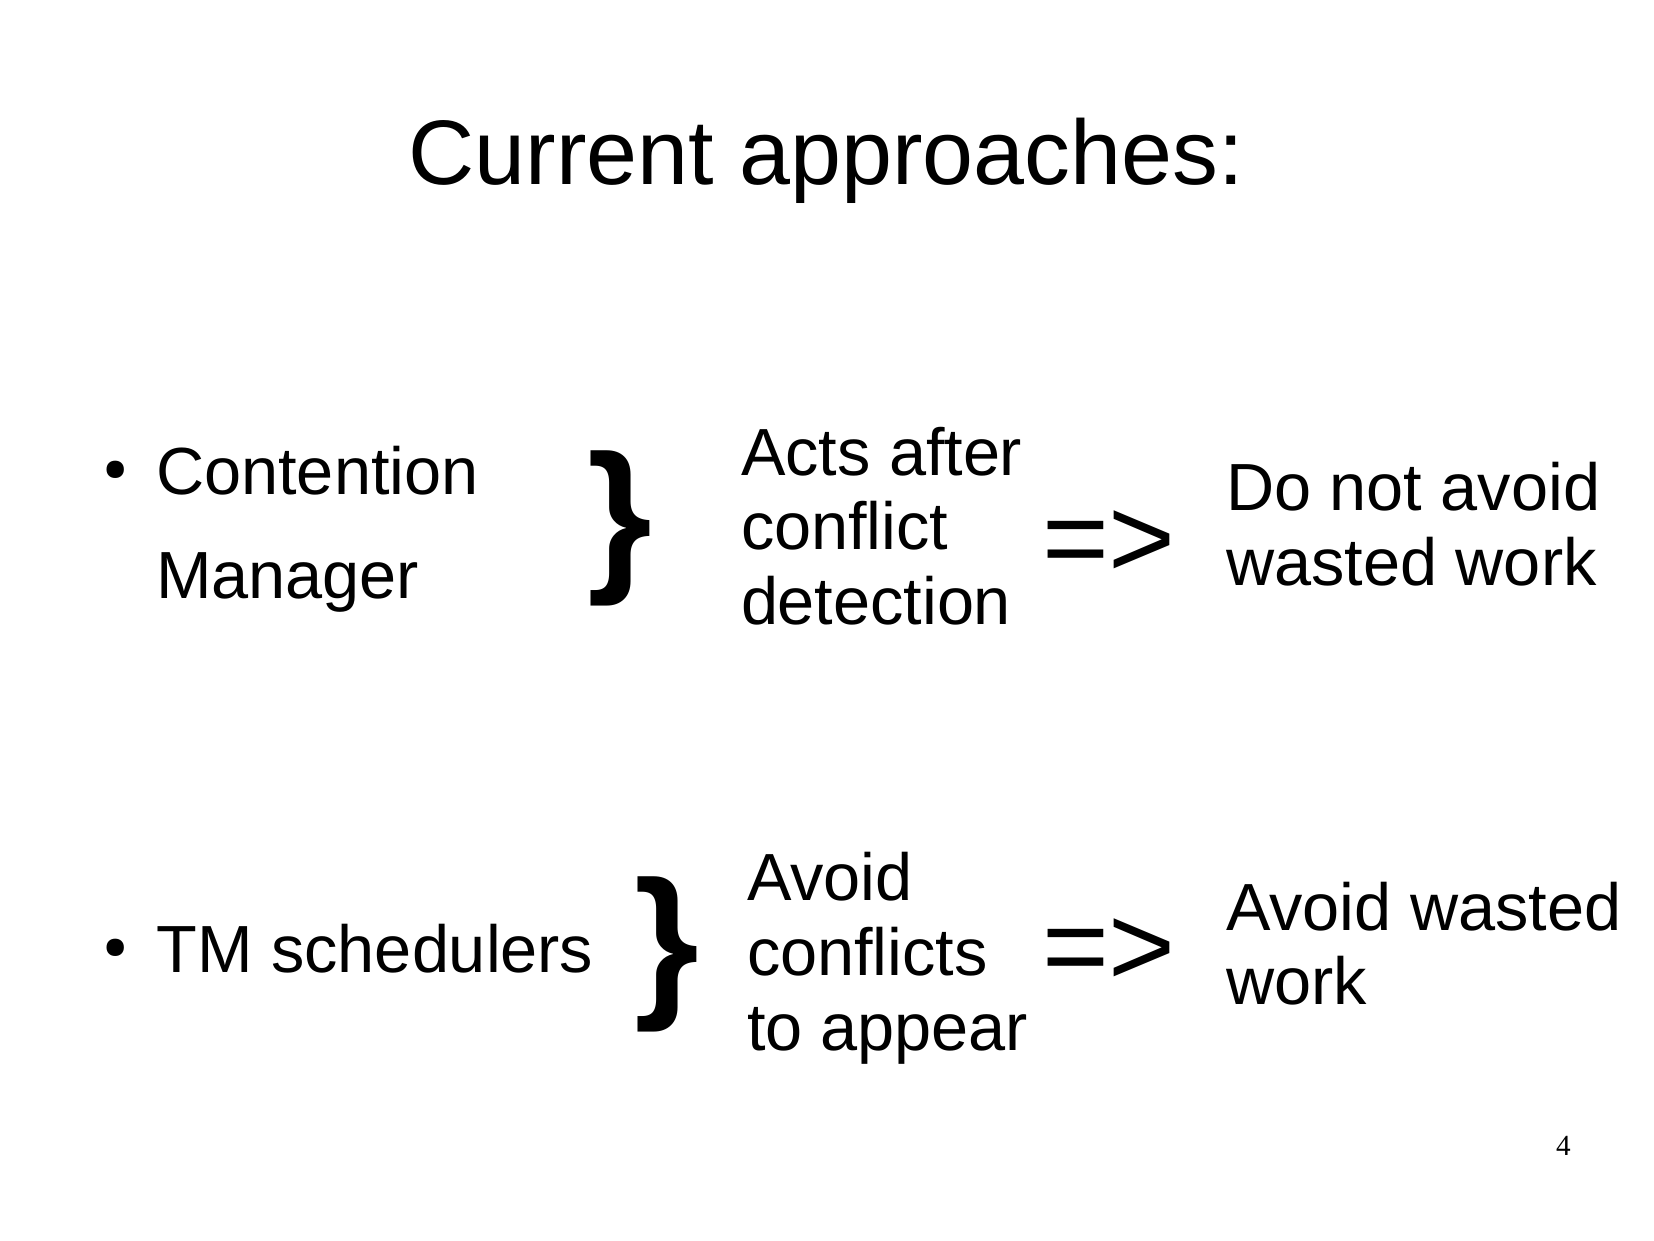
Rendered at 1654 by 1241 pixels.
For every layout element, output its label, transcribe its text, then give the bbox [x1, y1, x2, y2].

text_box Avoid conflicts to appear [732, 832, 1063, 1072]
text_box Do not avoid wasted work [1211, 442, 1636, 608]
text_box } [572, 413, 686, 615]
text_box Acts after conflict detection [726, 407, 1058, 647]
list Contention Manager [85, 433, 771, 682]
list TM schedulers [85, 912, 771, 1161]
text_box => [1027, 874, 1191, 1017]
text_box Avoid wasted work [1211, 862, 1638, 1027]
text_box } [620, 838, 733, 1040]
title Current approaches: [82, 49, 1571, 257]
text_box => [1027, 466, 1191, 610]
